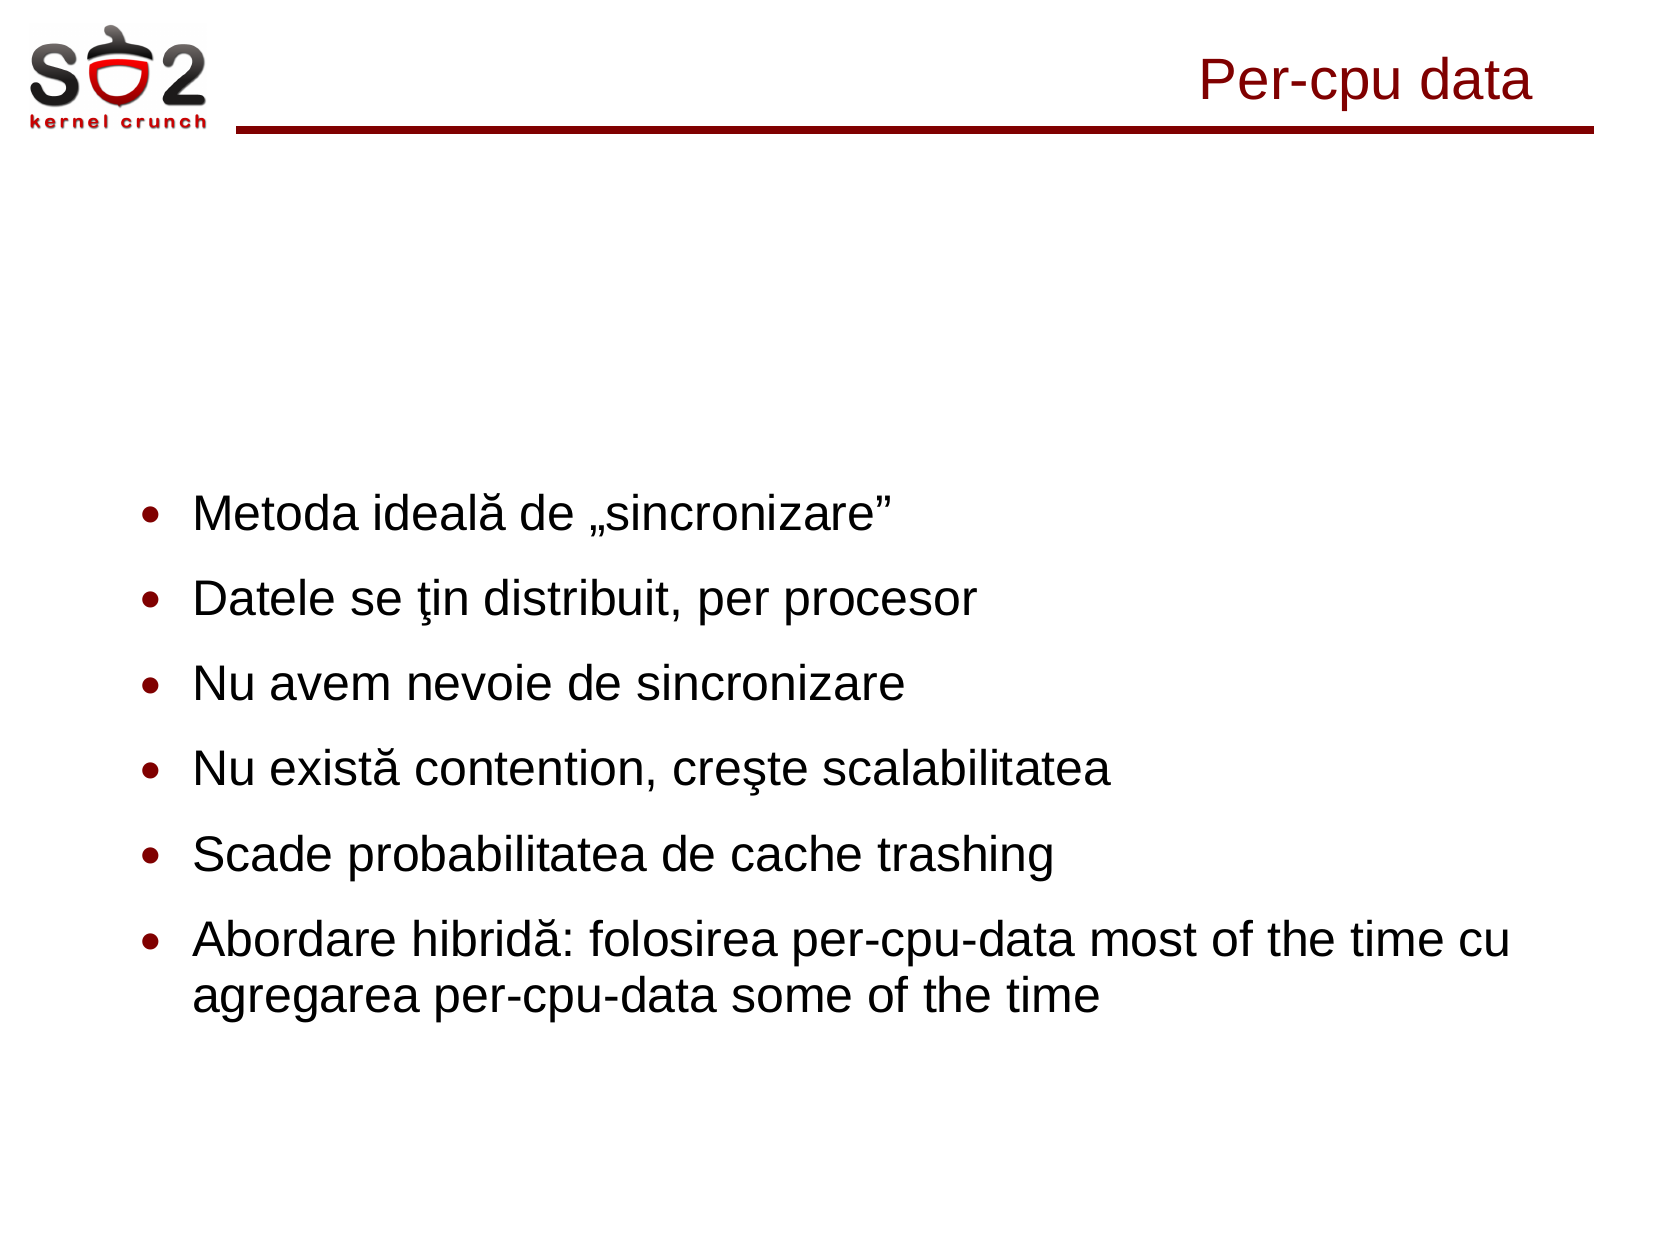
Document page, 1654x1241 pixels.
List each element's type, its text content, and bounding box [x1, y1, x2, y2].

title Per-cpu data [121, 11, 1534, 148]
picture [29, 23, 121, 130]
list Metoda ideală de „sincronizare” Datele se ţin distribuit, per procesor Nu avem nevoie de sincronizare Nu există contention, creşte scalabilitatea Scade probabilitatea de cache trashing Abordare hibridă: folosirea per-cpu-data most of the time cu agregarea per-cpu-data some of the time [121, 363, 1534, 1145]
